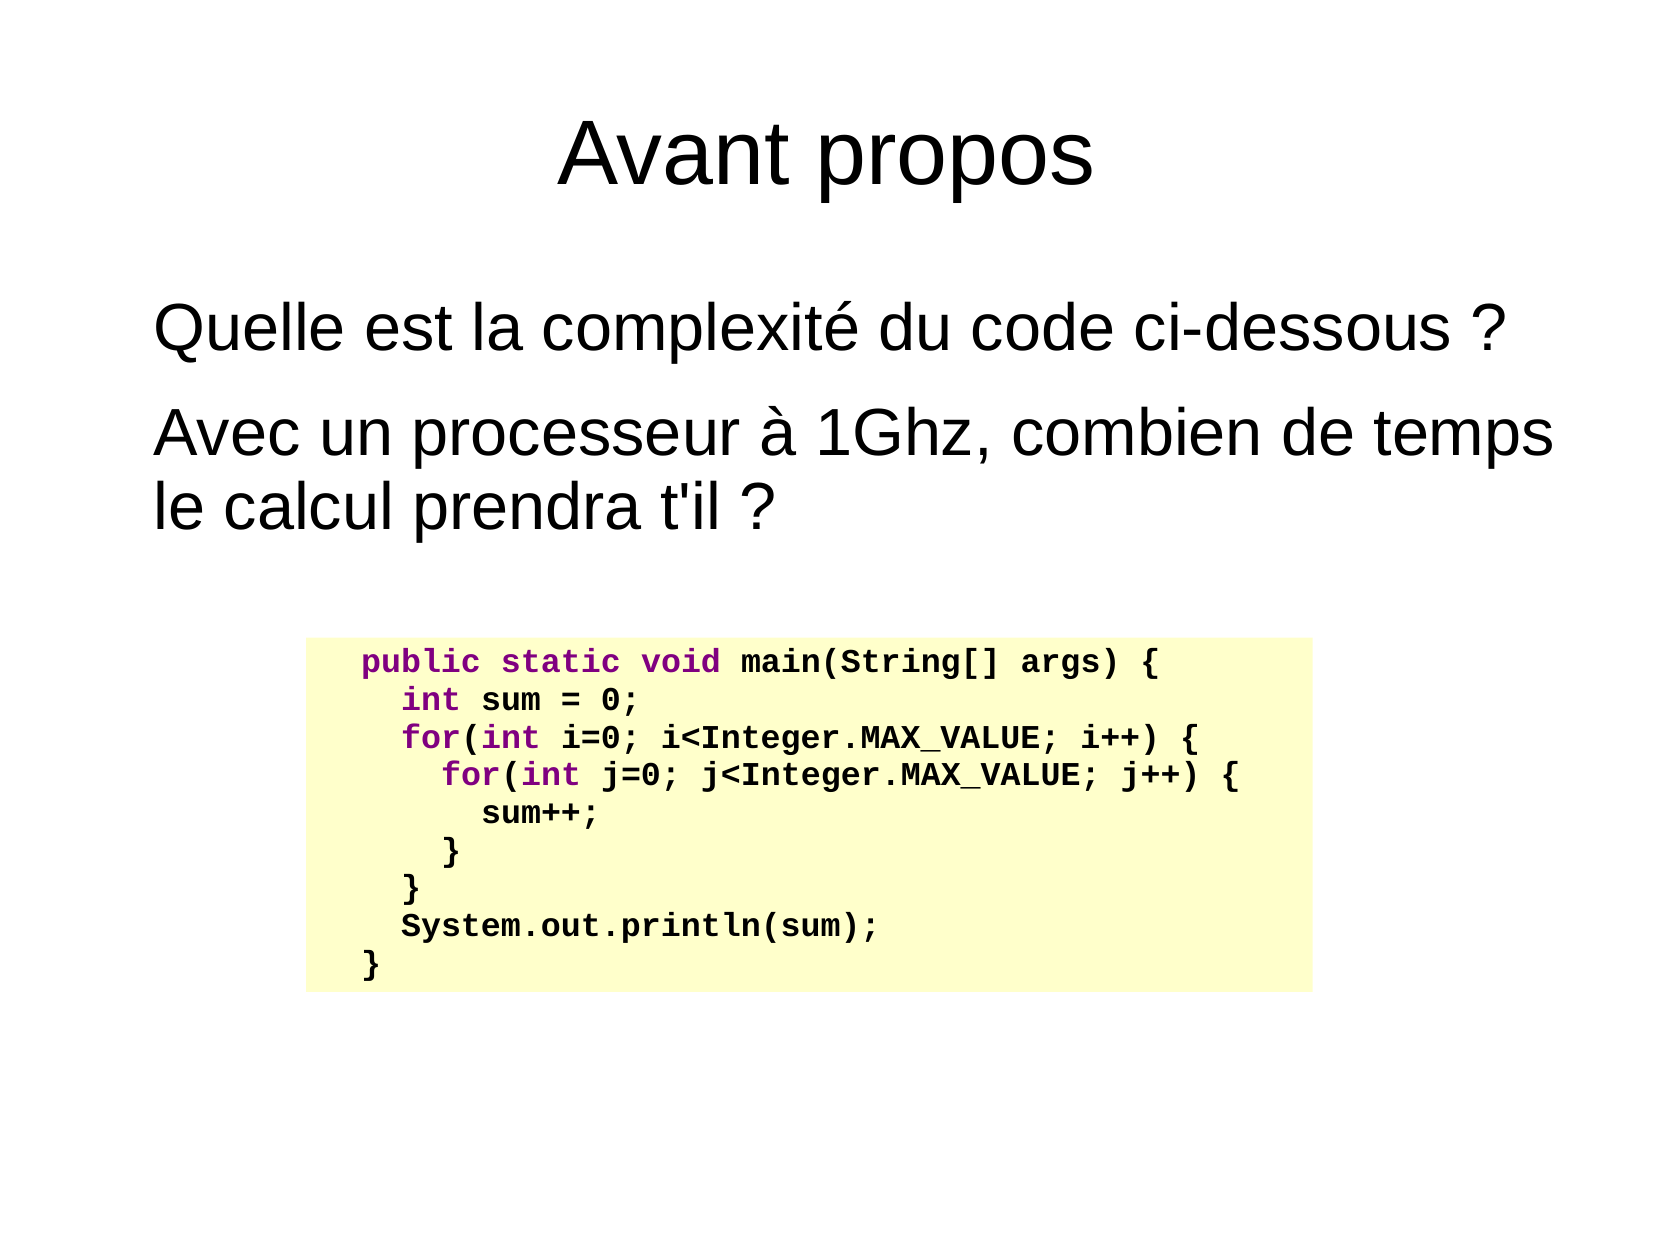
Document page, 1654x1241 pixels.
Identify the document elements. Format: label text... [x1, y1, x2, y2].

text_box public static void main(String[] args) { int sum = 0; for(int i=0; i<Integer.MAX_VALUE; i++) { for(int j=0; j<Integer.MAX_VALUE; j++) { sum++; } } System.out.println(sum); } [306, 637, 1313, 992]
list Quelle est la complexité du code ci-dessous ? Avec un processeur à 1Ghz, combien de temps le calcul prendra t'il ? [82, 290, 1571, 563]
title Avant propos [82, 49, 1571, 257]
